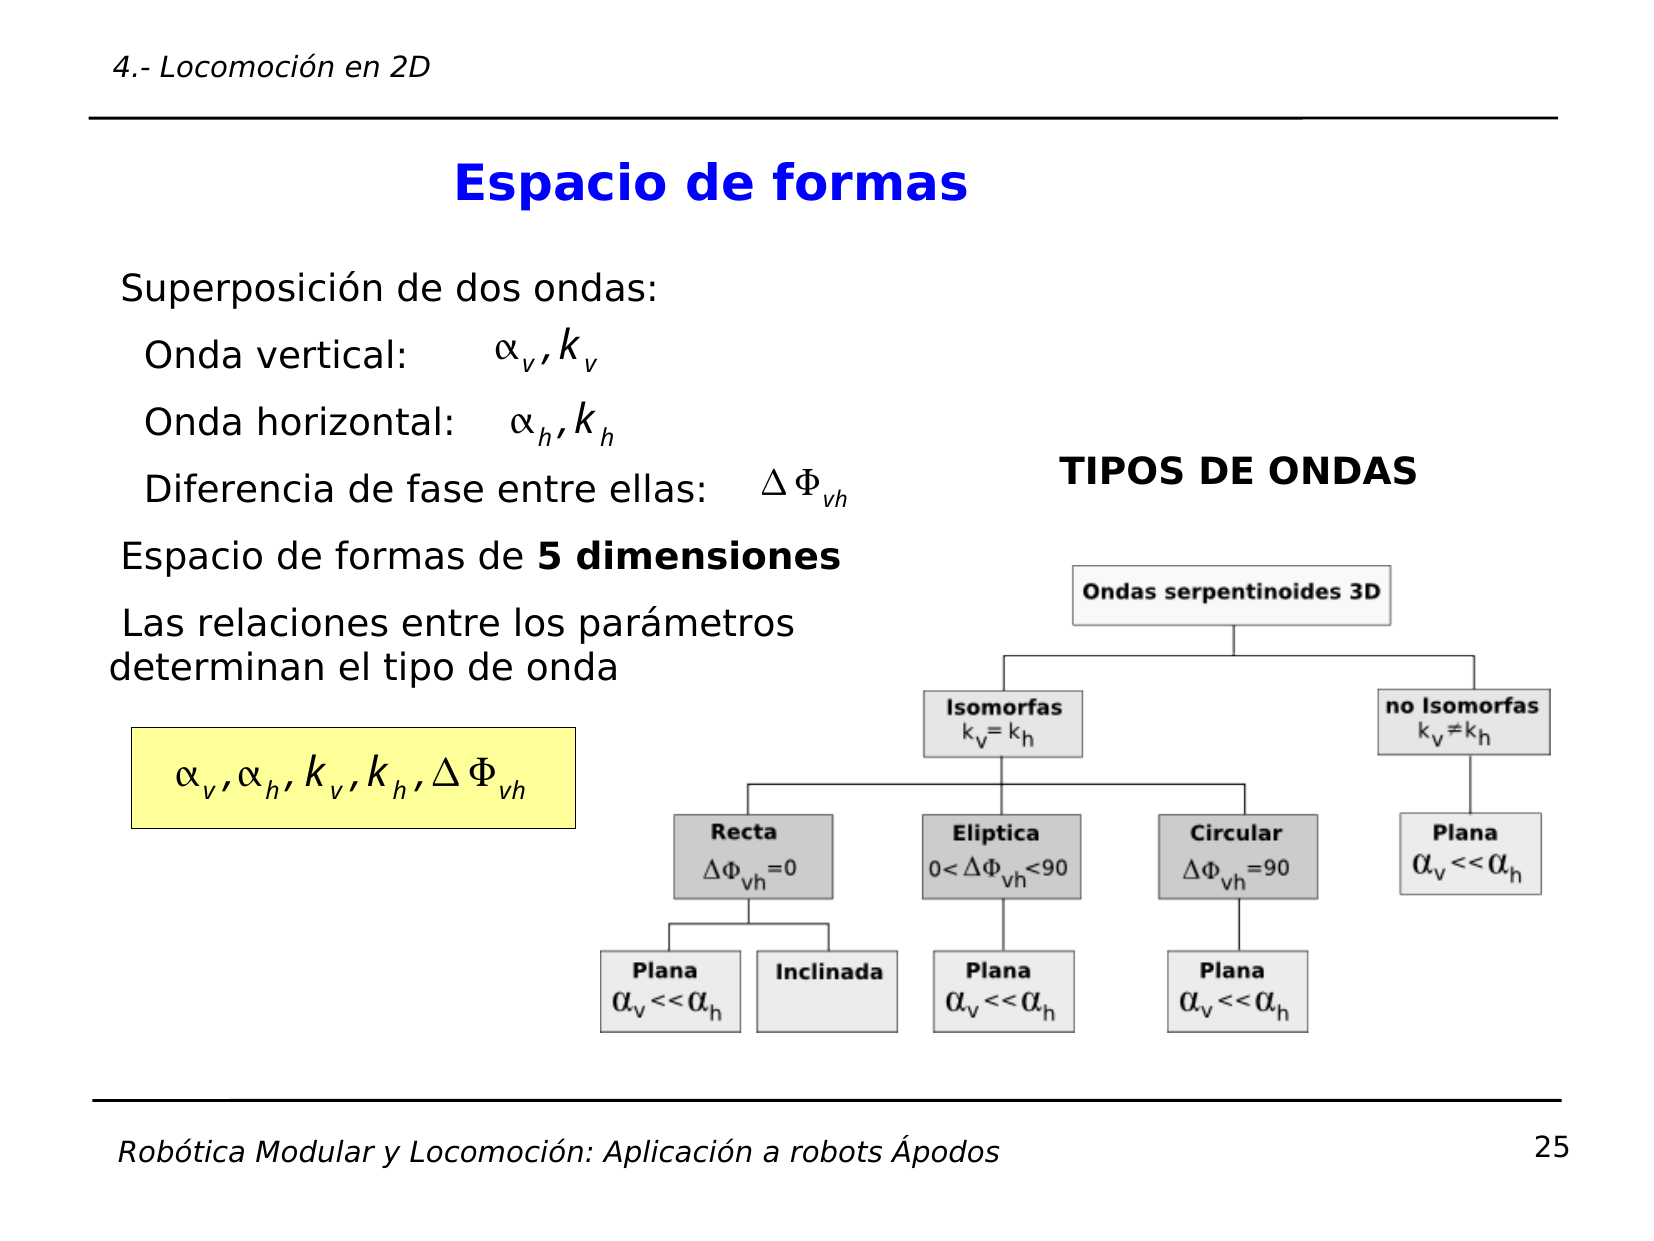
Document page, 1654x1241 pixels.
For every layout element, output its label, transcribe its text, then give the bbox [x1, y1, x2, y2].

chart [751, 459, 858, 514]
text_box 4.- Locomoción en 2D [97, 42, 447, 93]
picture [600, 565, 1551, 1033]
chart [499, 394, 626, 454]
chart [164, 747, 536, 806]
text_box TIPOS DE ONDAS [1044, 441, 1427, 501]
text_box Robótica Modular y Locomoción: Aplicación a robots Ápodos [103, 1127, 1017, 1177]
chart [483, 320, 609, 380]
text_box Superposición de dos ondas: Onda vertical: Onda horizontal: Diferencia de fase entre ellas: Espacio de formas de 5 dimensiones Las relaciones entre los parámetros determinan el tipo de onda [93, 258, 996, 697]
text_box Espacio de formas [438, 146, 974, 220]
text_box [131, 727, 576, 829]
